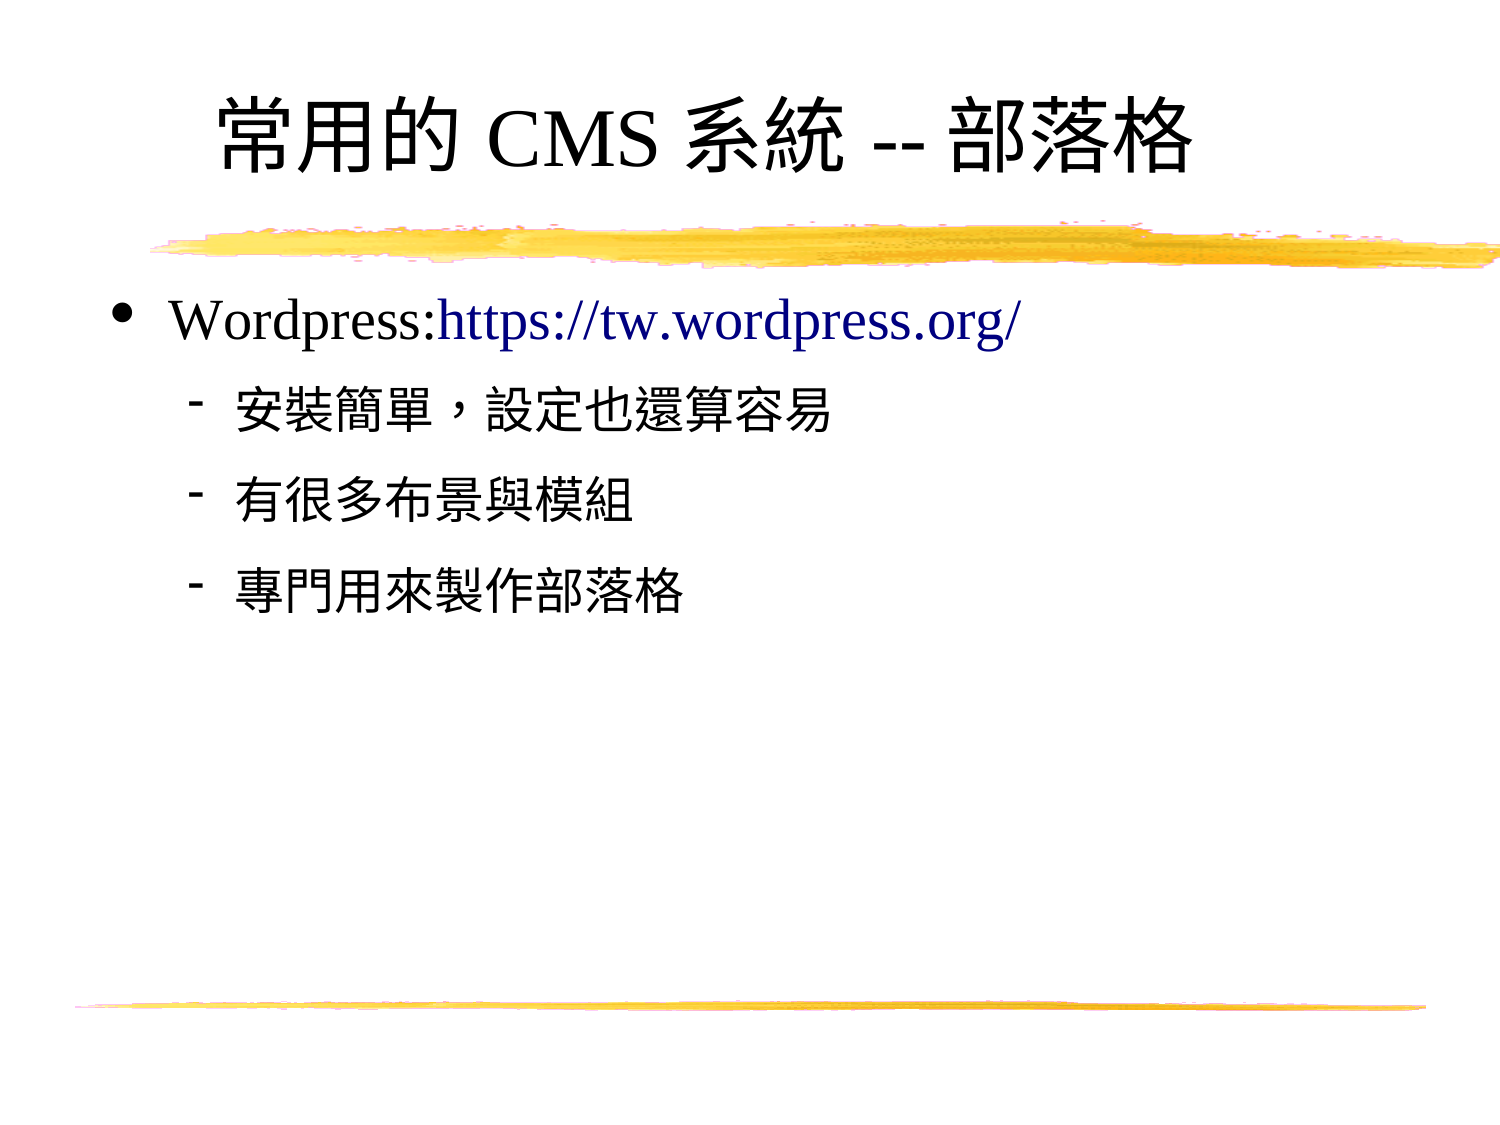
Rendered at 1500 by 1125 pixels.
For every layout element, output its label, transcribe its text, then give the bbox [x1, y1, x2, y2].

title 常用的CMS系統--部落格 [66, 30, 1342, 231]
picture [150, 215, 1500, 279]
list Wordpress:https://tw.wordpress.org/ 安裝簡單，設定也還算容易 有很多布景與模組 專門用來製作部落格 [112, 287, 1388, 940]
picture [75, 999, 1426, 1013]
